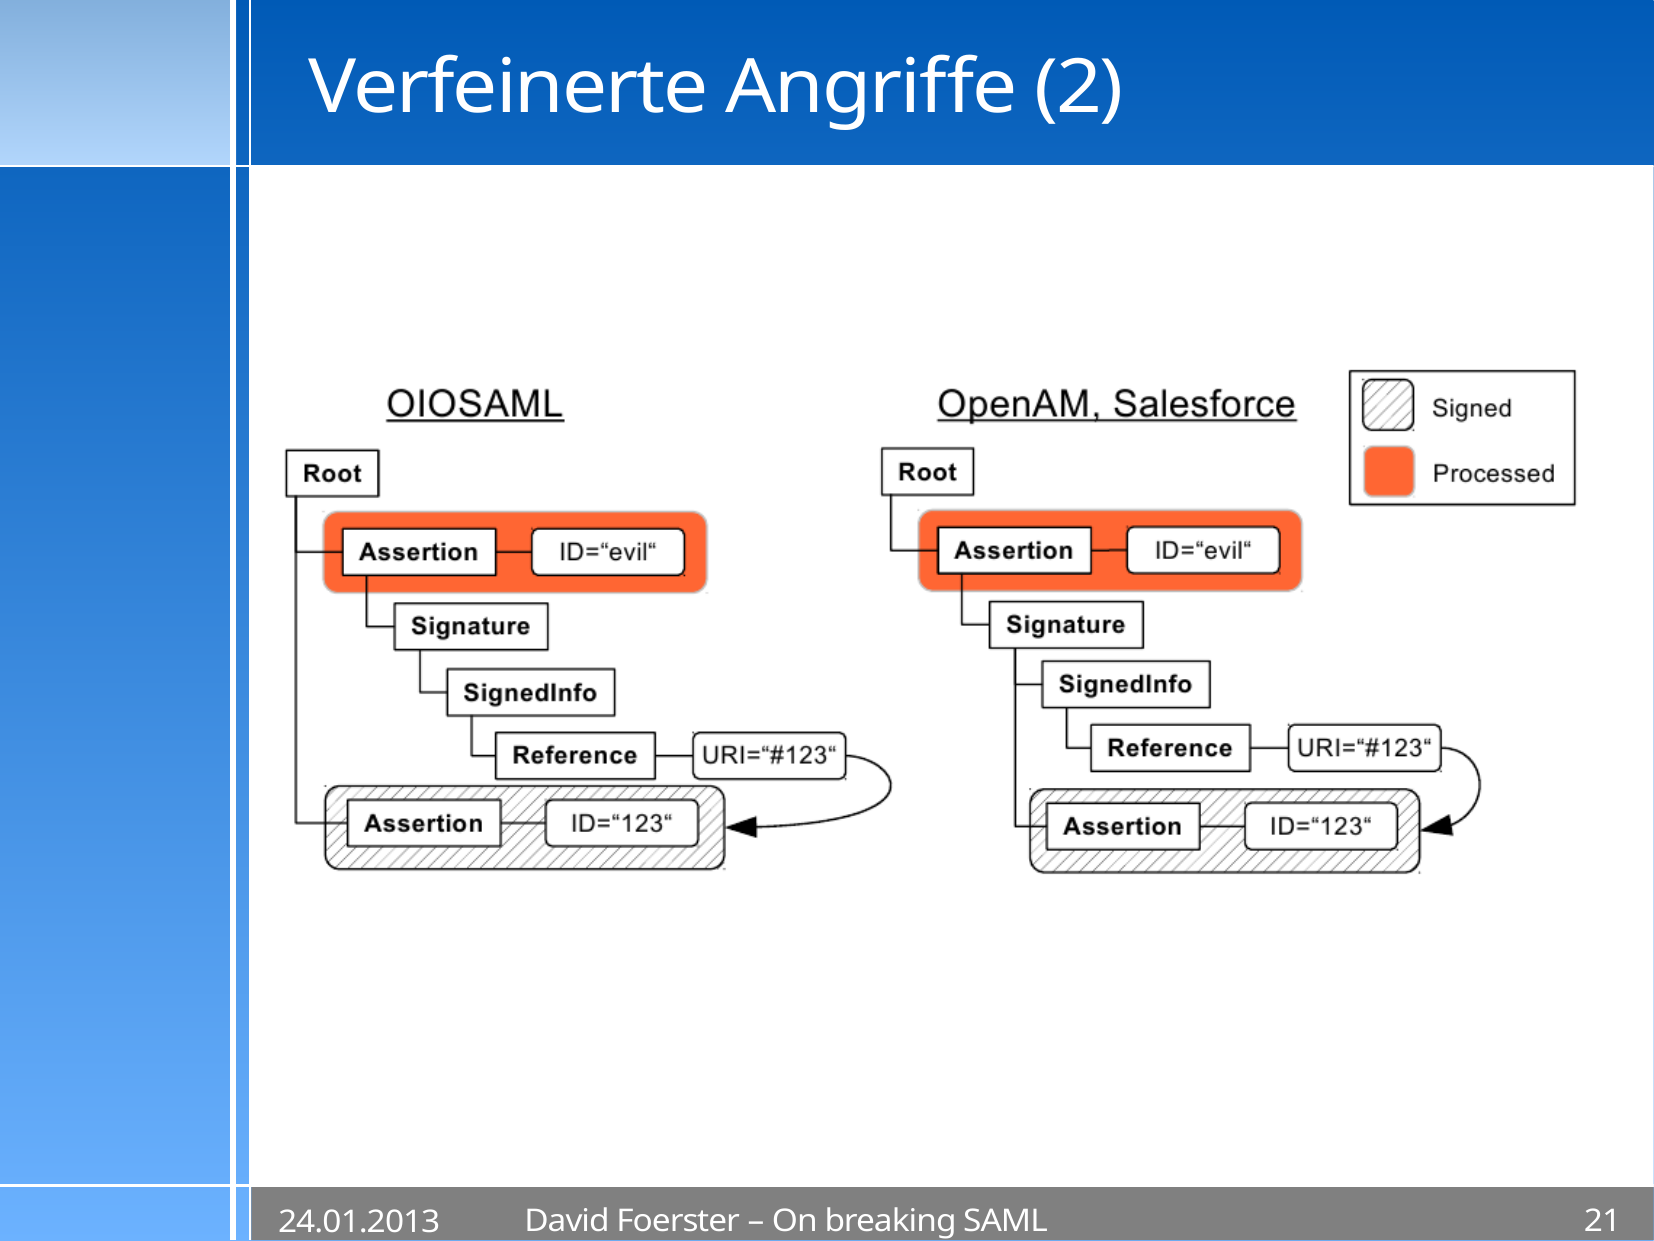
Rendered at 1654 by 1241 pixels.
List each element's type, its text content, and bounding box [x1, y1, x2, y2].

title Verfeinerte Angriffe (2) [273, 0, 1499, 187]
picture [283, 363, 1583, 878]
